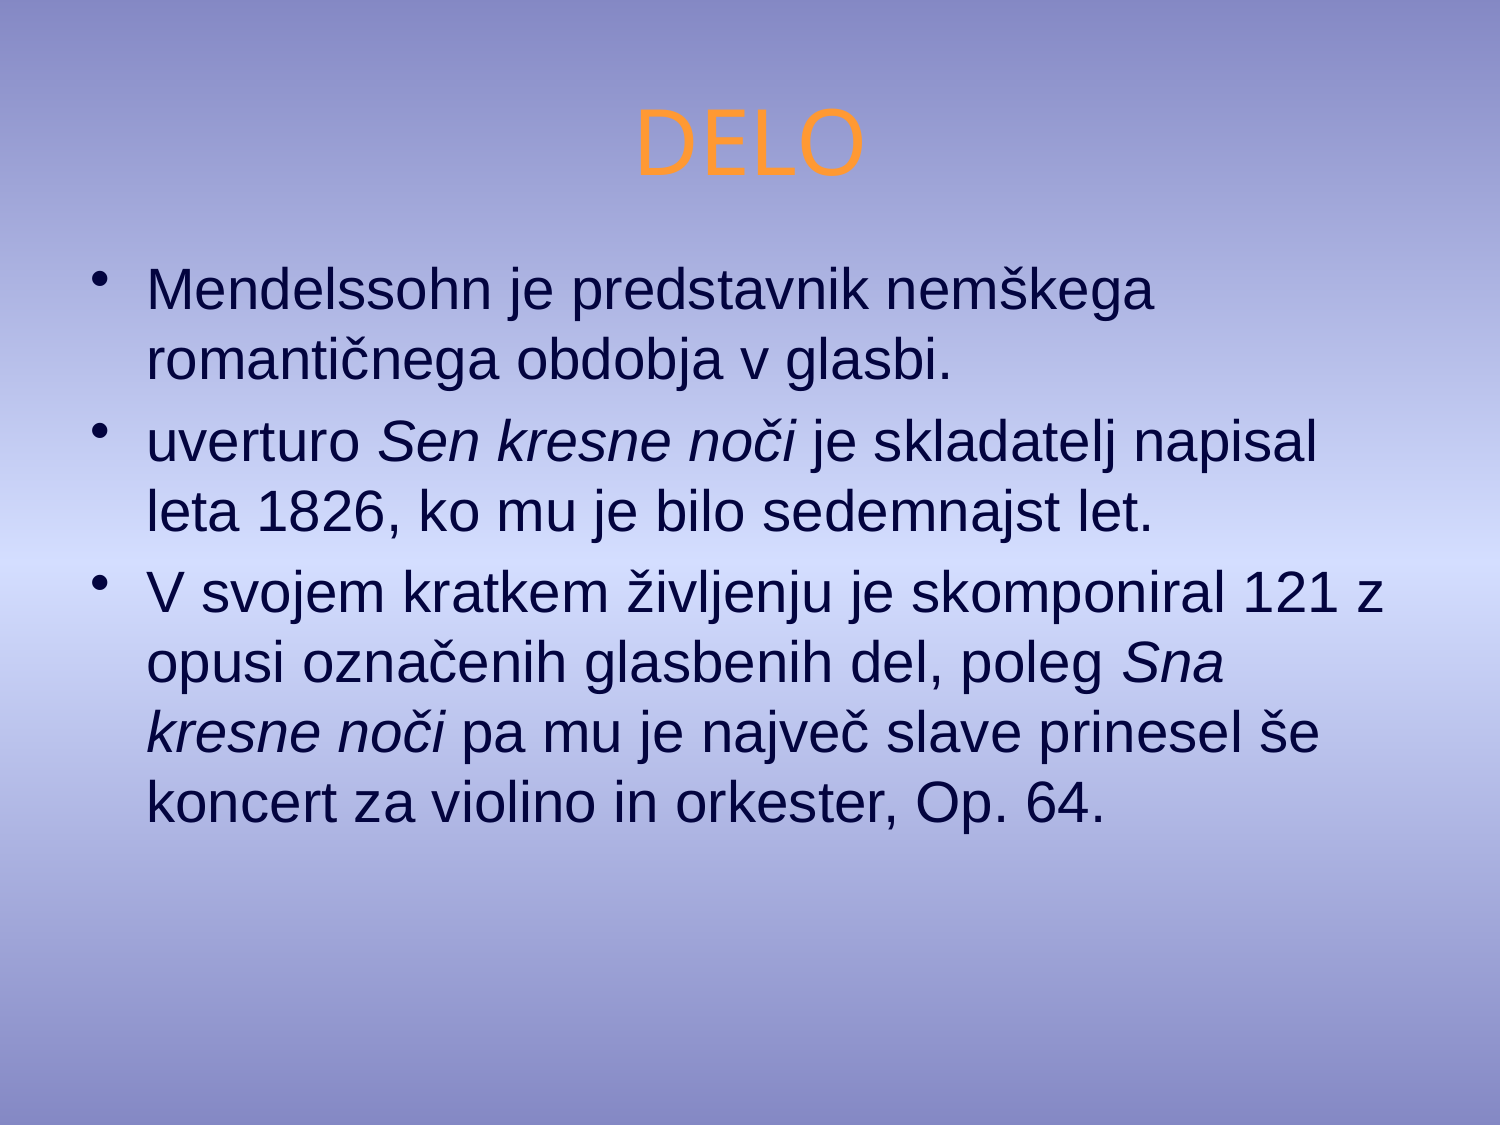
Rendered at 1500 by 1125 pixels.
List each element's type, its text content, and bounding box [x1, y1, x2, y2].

list Mendelssohn je predstavnik nemškega romantičnega obdobja v glasbi. uverturo Sen kresne noči je skladatelj napisal leta 1826, ko mu je bilo sedemnajst let. V svojem kratkem življenju je skomponiral 121 z opusi označenih glasbenih del, poleg Sna kresne noči pa mu je največ slave prinesel še koncert za violino in orkester, Op. 64. [75, 243, 1425, 1005]
title DELO [75, 45, 1425, 233]
